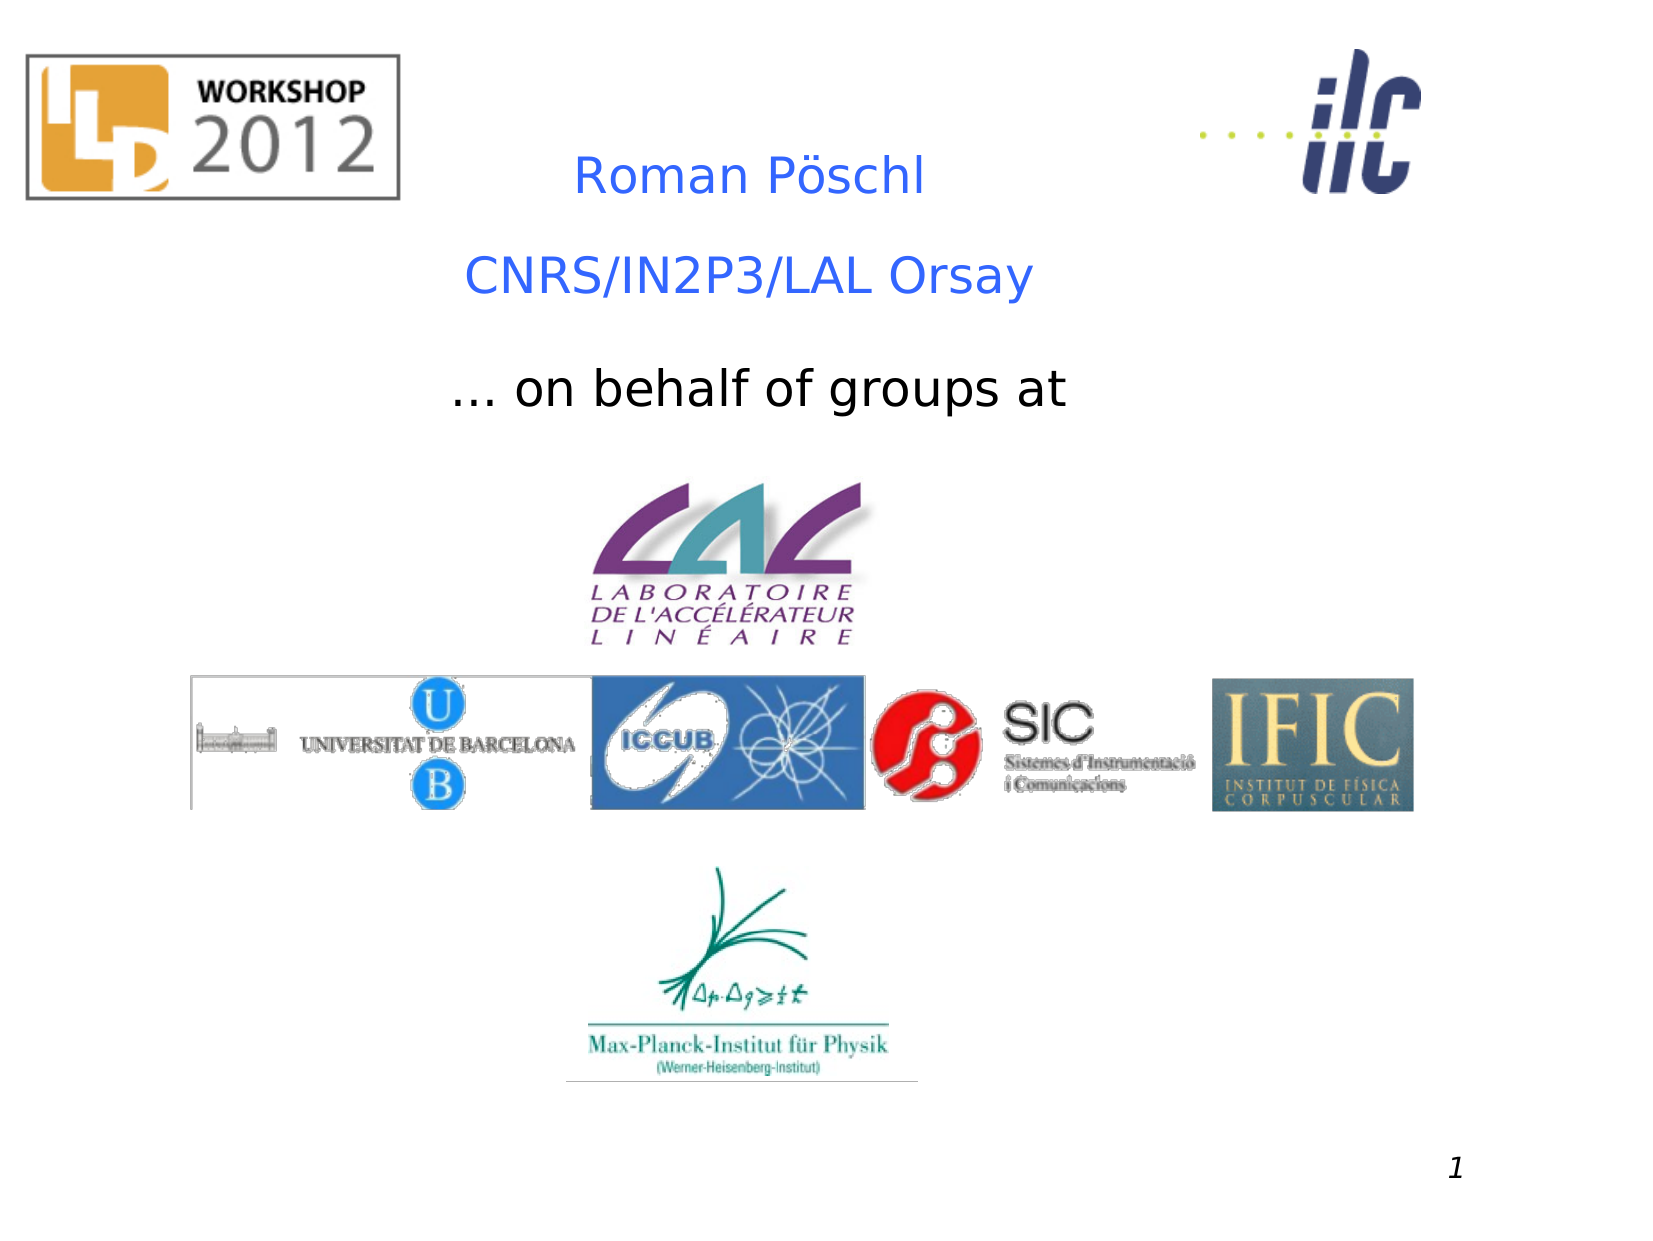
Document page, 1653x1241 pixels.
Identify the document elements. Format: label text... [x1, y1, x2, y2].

picture [183, 668, 1422, 821]
text_box ... on behalf of groups at [435, 351, 1081, 426]
picture [566, 856, 918, 1082]
picture [1200, 49, 1421, 194]
picture [19, 51, 406, 206]
picture [584, 476, 881, 650]
text_box Roman Pöschl CNRS/IN2P3/LAL Orsay [225, 138, 1276, 427]
